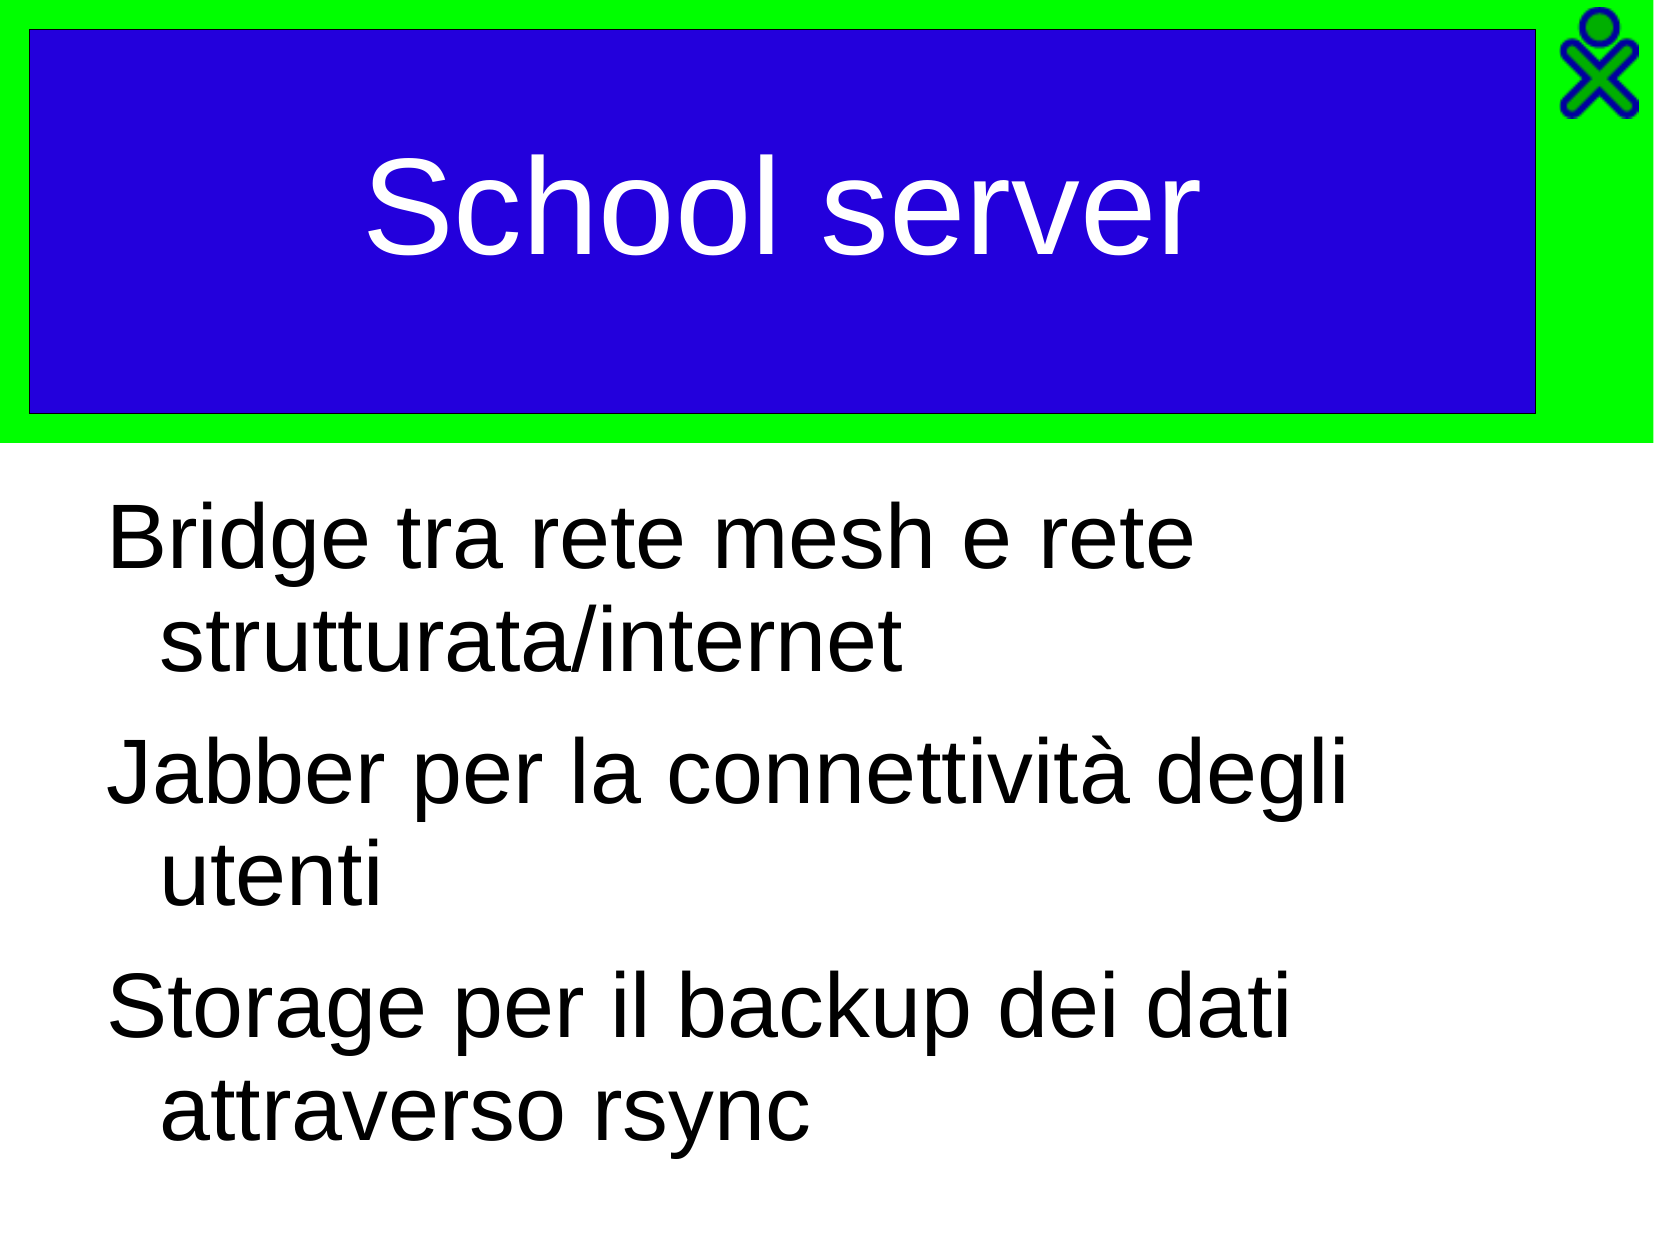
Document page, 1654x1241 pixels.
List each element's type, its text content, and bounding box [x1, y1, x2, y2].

title School server [59, 7, 1506, 407]
list Bridge tra rete mesh e rete strutturata/internet Jabber per la connettività degli utenti Storage per il backup dei dati attraverso rsync [88, 485, 1577, 1161]
picture [1559, 7, 1639, 119]
